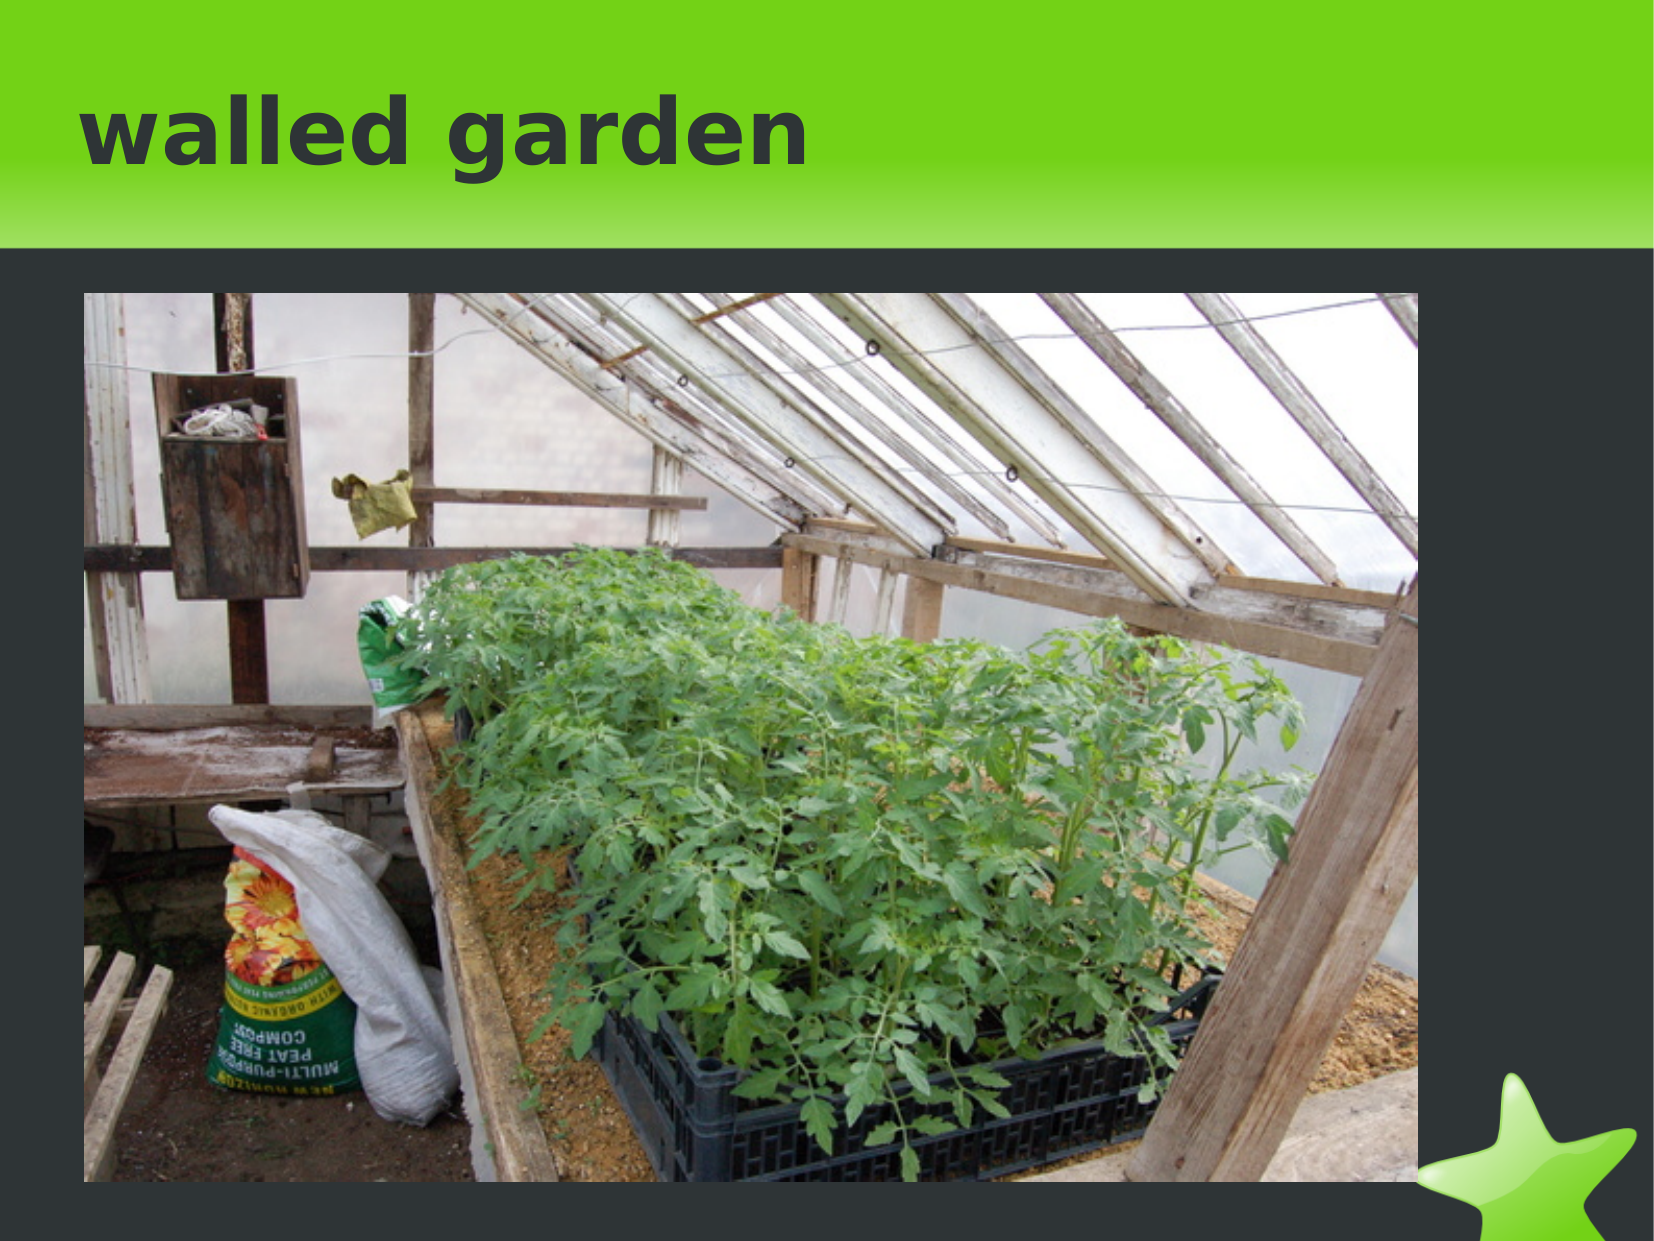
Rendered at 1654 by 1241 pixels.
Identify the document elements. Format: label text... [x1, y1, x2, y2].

title walled garden [76, 36, 1565, 229]
picture [0, 0, 1654, 1241]
